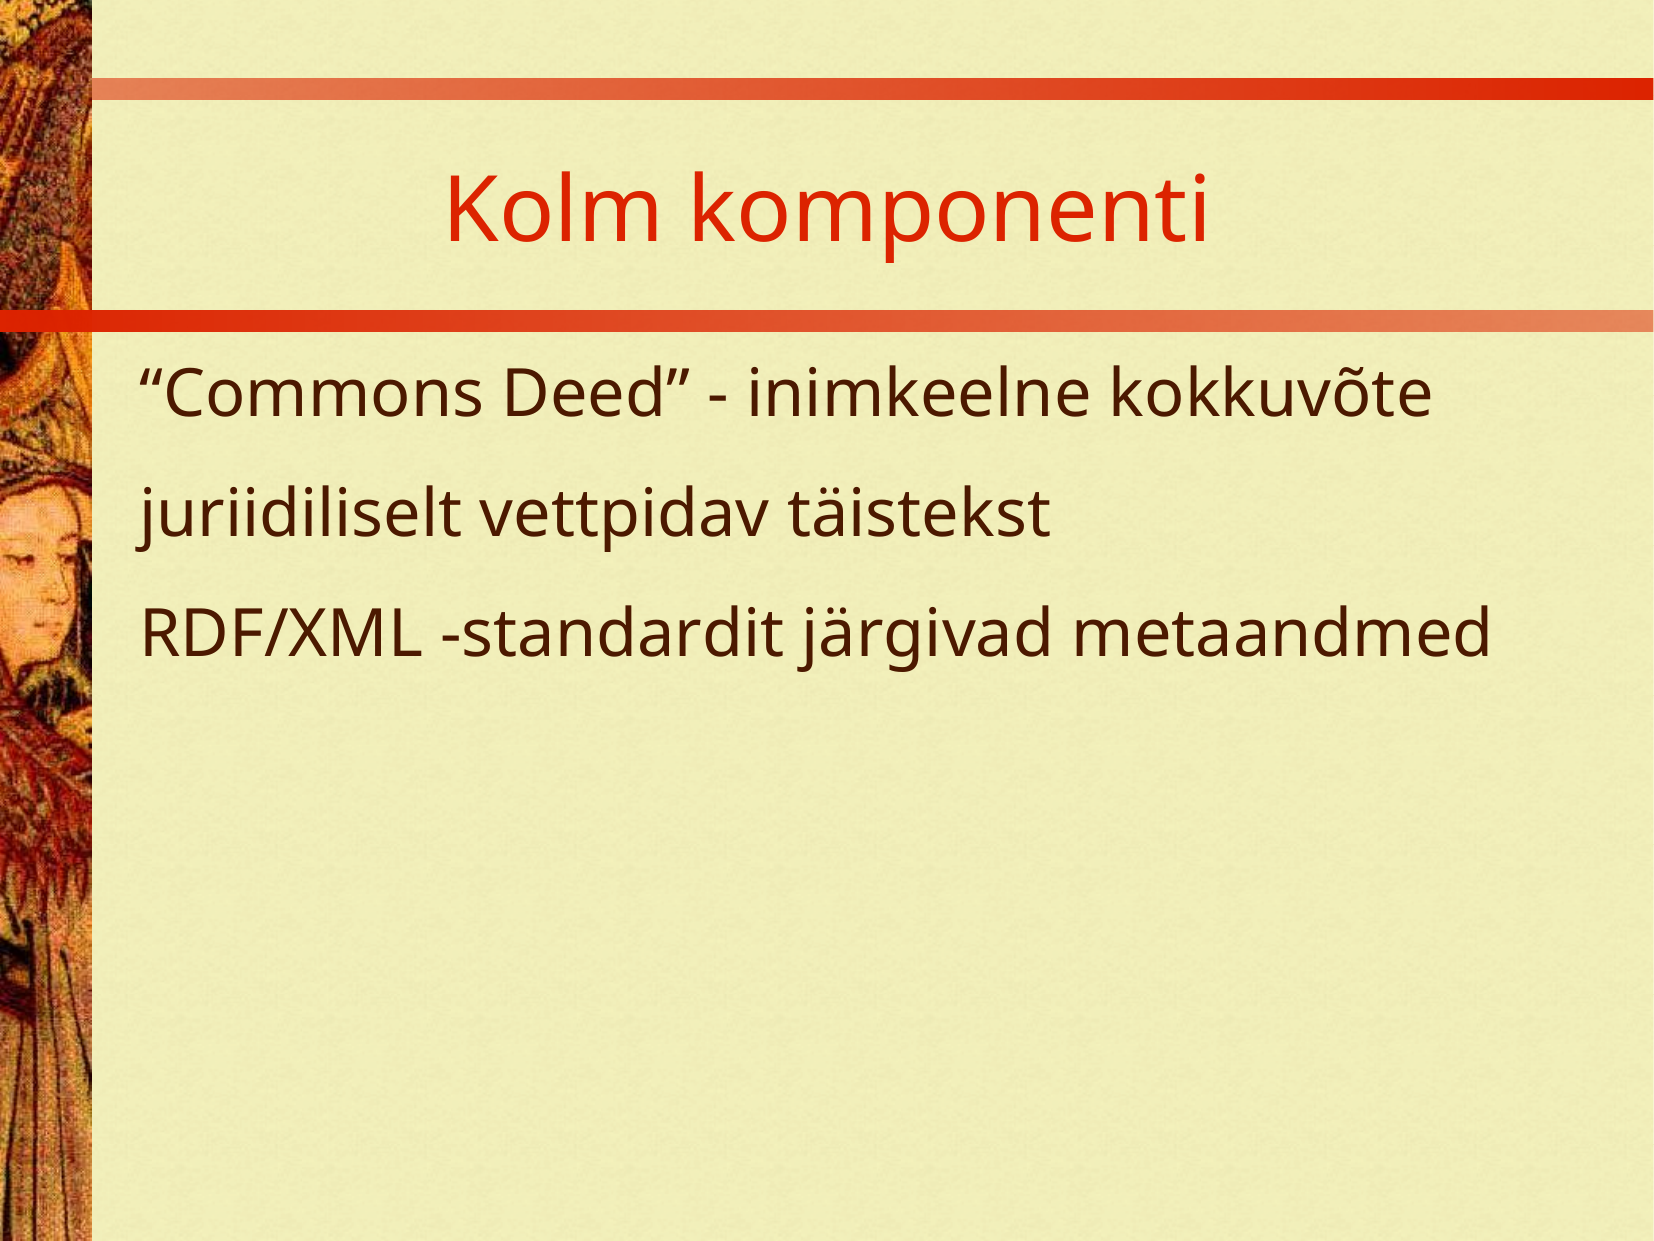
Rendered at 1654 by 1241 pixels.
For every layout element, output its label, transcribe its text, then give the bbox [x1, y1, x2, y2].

list “Commons Deed” - inimkeelne kokkuvõte juriidiliselt vettpidav täistekst RDF/XML -standardit järgivad metaandmed [121, 344, 1534, 1127]
picture [0, 0, 1654, 310]
picture [0, 332, 1654, 1241]
title Kolm komponenti [121, 102, 1534, 311]
